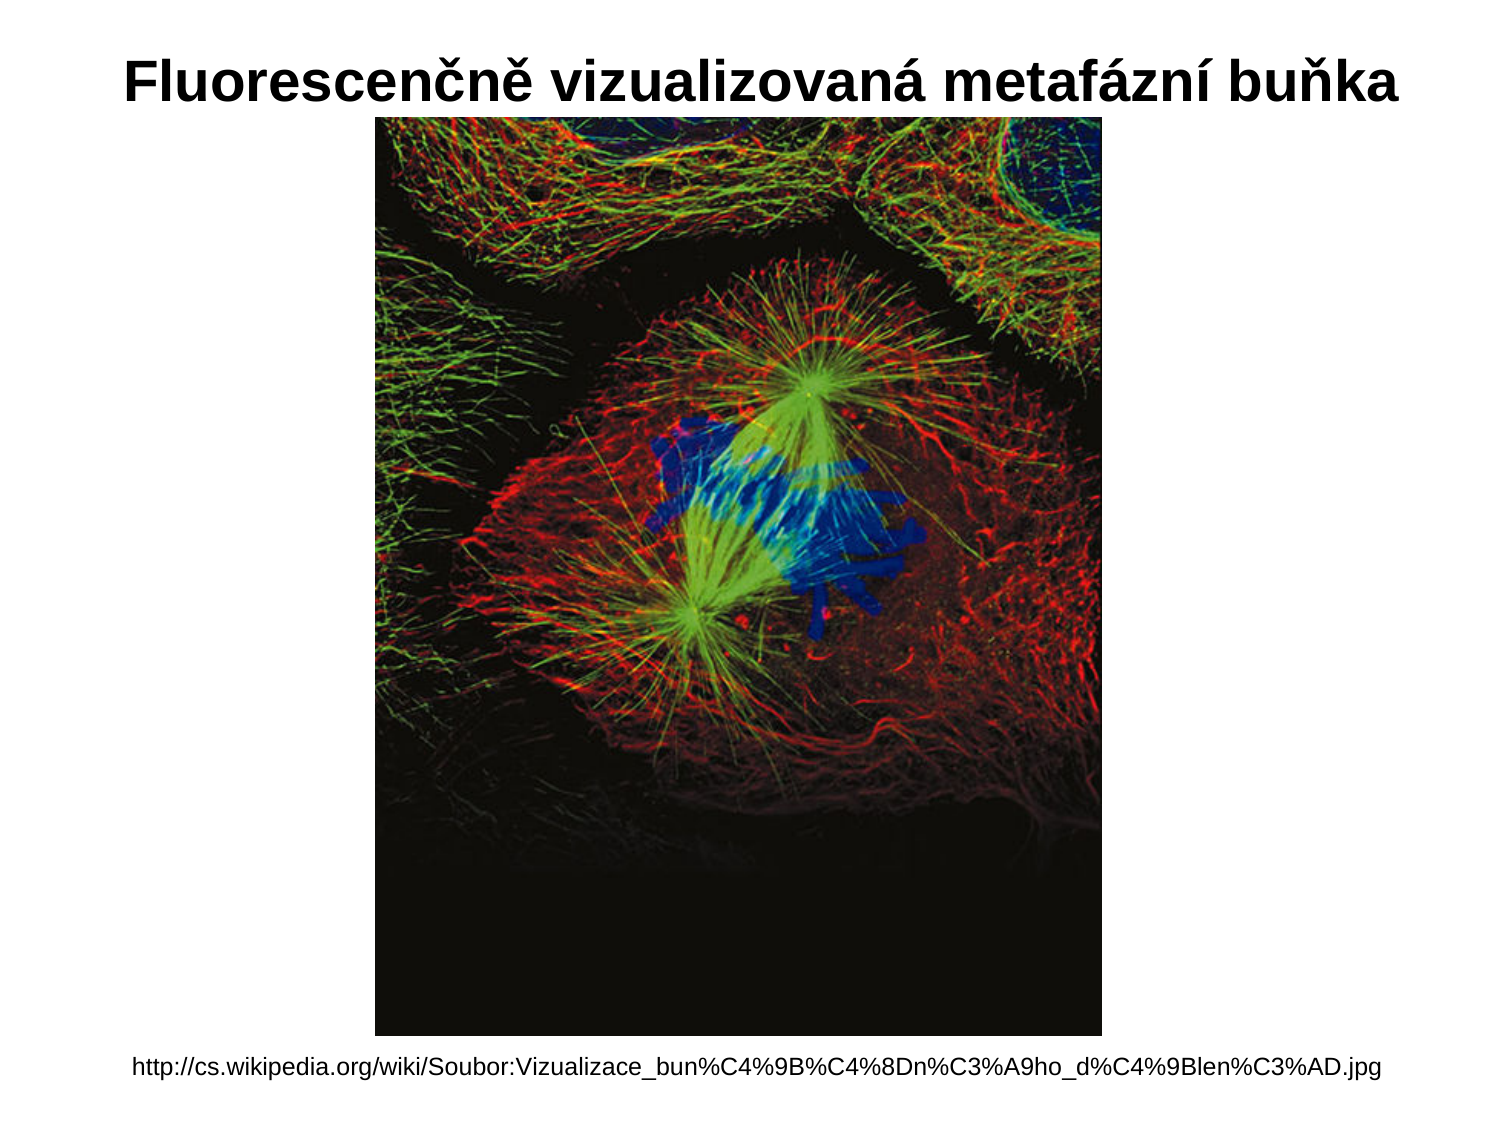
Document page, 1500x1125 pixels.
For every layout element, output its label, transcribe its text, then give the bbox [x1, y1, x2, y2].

text_box [375, 121, 1102, 1036]
text_box http://cs.wikipedia.org/wiki/Soubor:Vizualizace_bun%C4%9B%C4%8Dn%C3%A9ho_d%C4%9Blen%C3%AD.jpg [117, 1042, 1430, 1089]
text_box Fluorescenčně vizualizovaná metafázní buňka [93, 35, 1430, 121]
